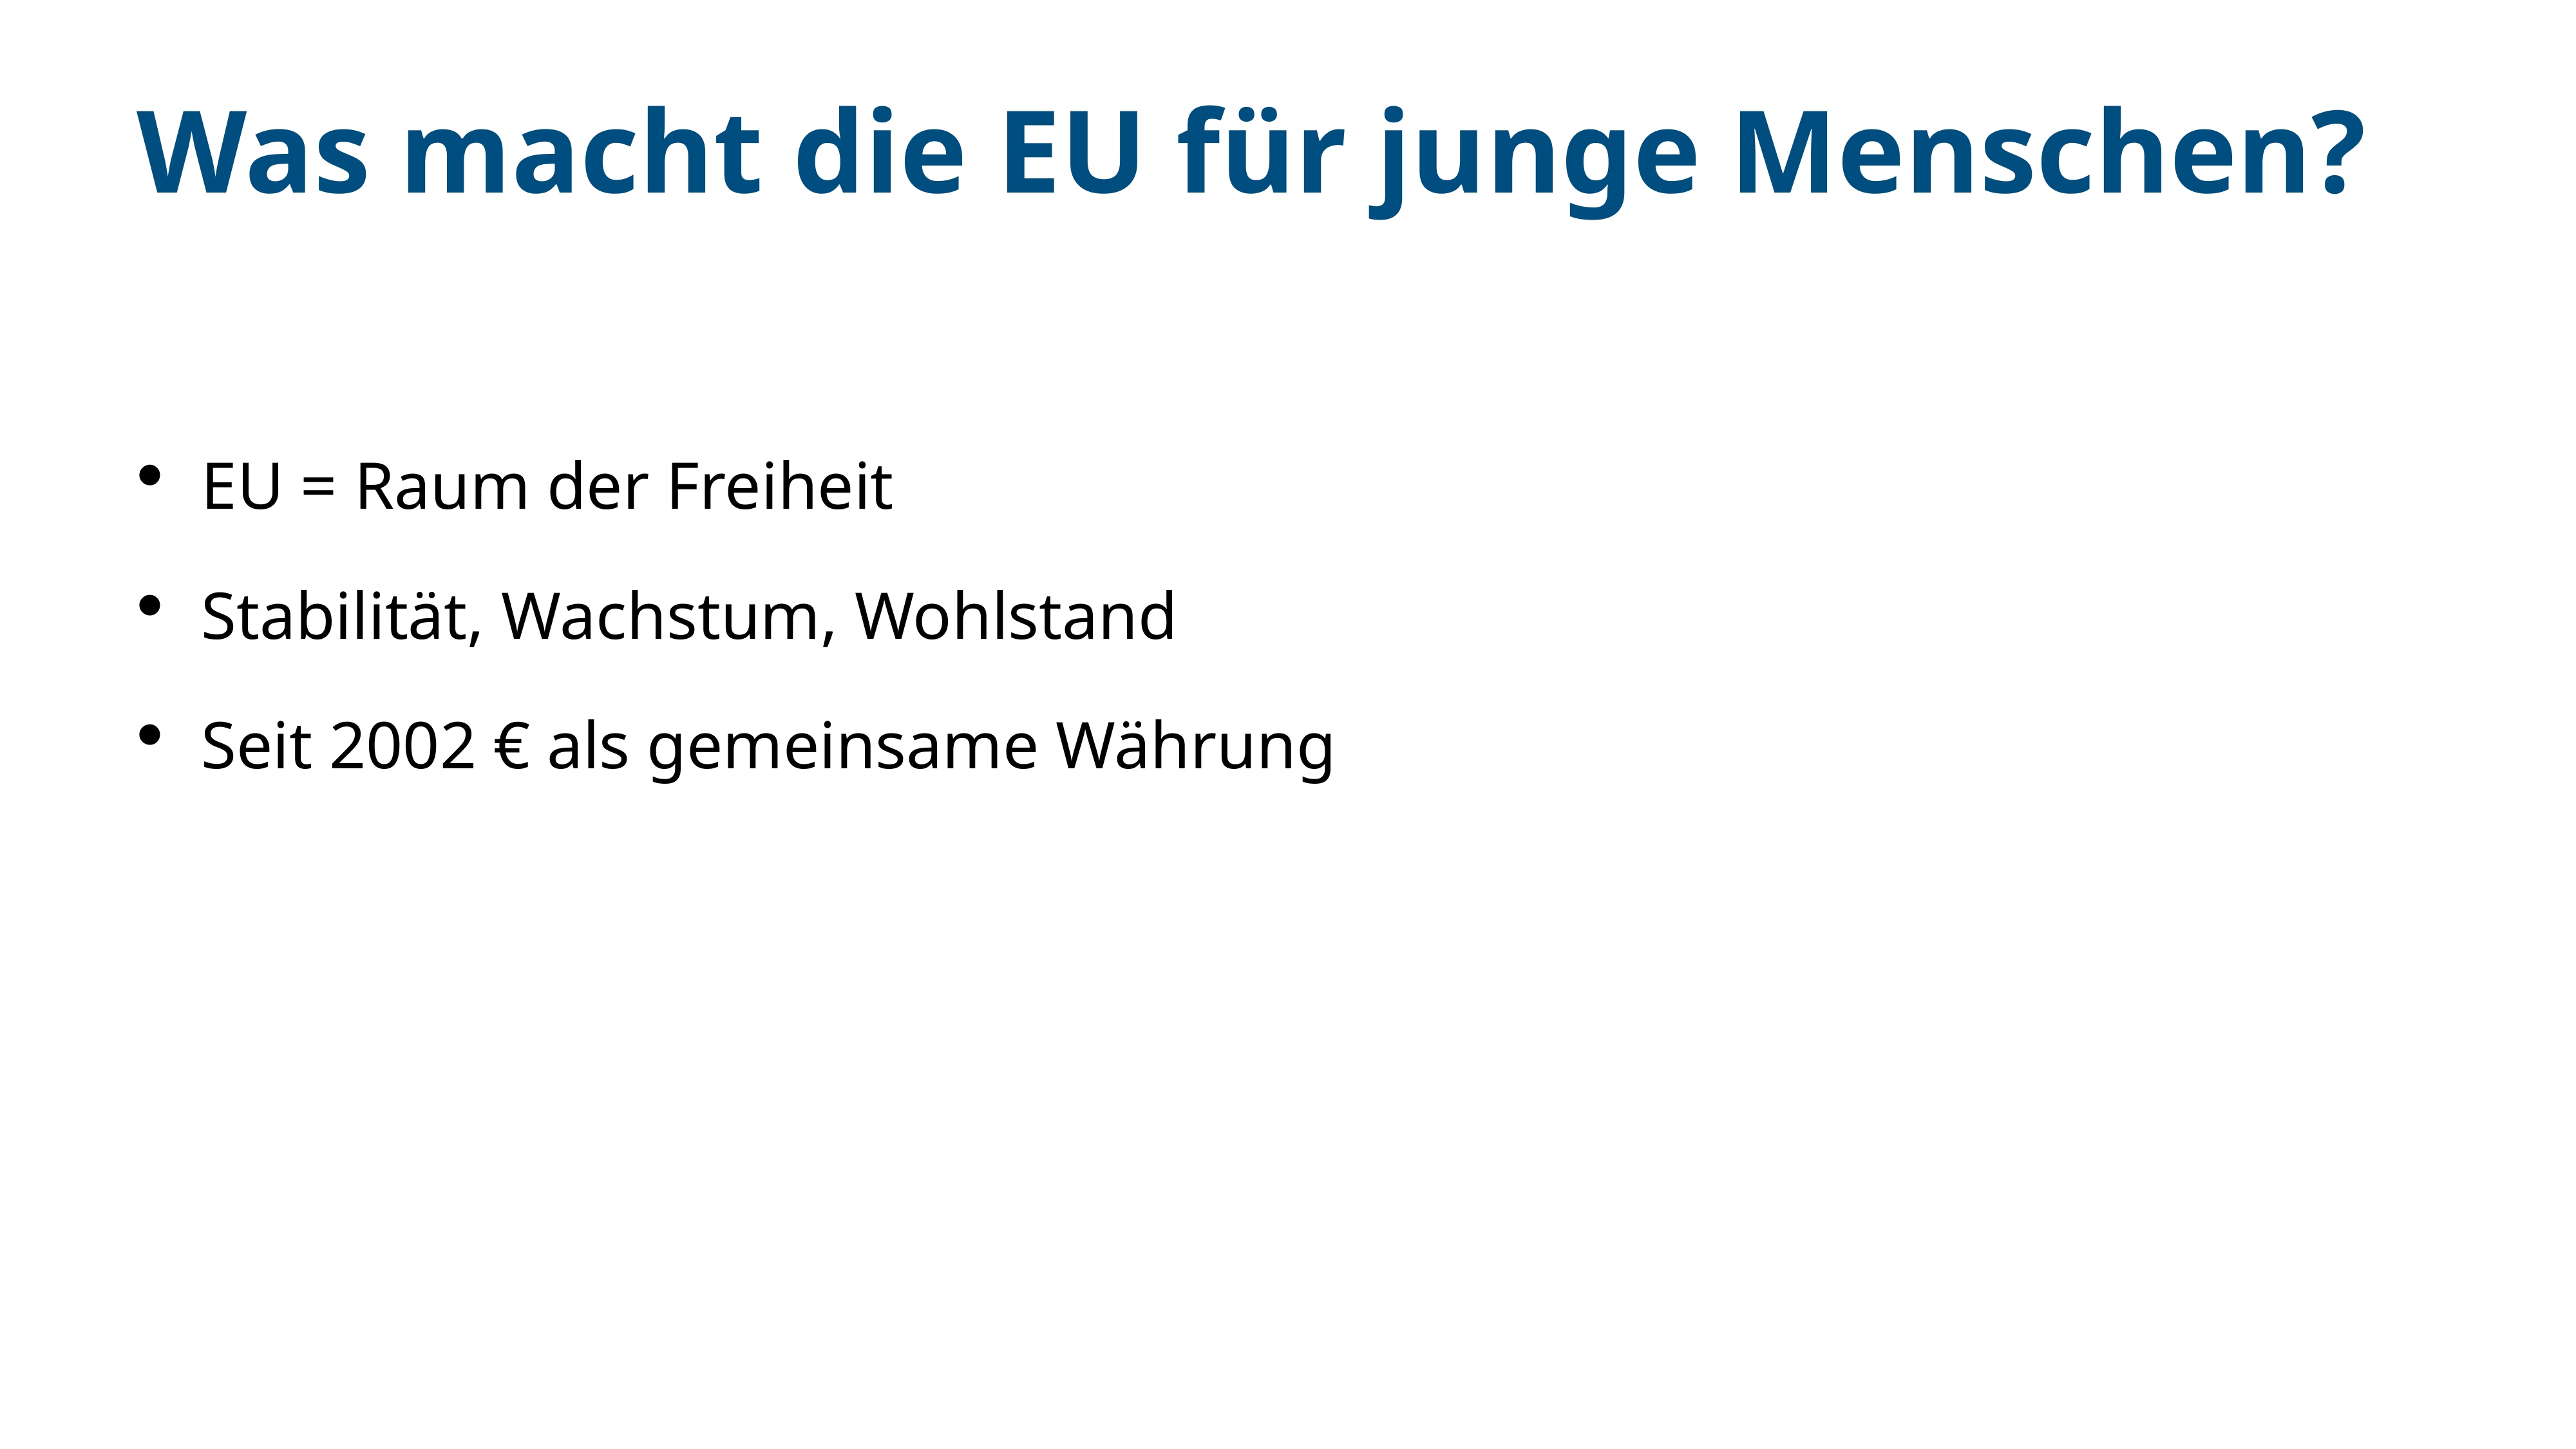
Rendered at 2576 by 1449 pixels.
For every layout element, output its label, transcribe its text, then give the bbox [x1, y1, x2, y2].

title Was macht die EU für junge Menschen? [127, 100, 2449, 252]
list EU = Raum der Freiheit Stabilität, Wachstum, Wohlstand Seit 2002 € als gemeinsame Währung [127, 448, 2449, 1321]
